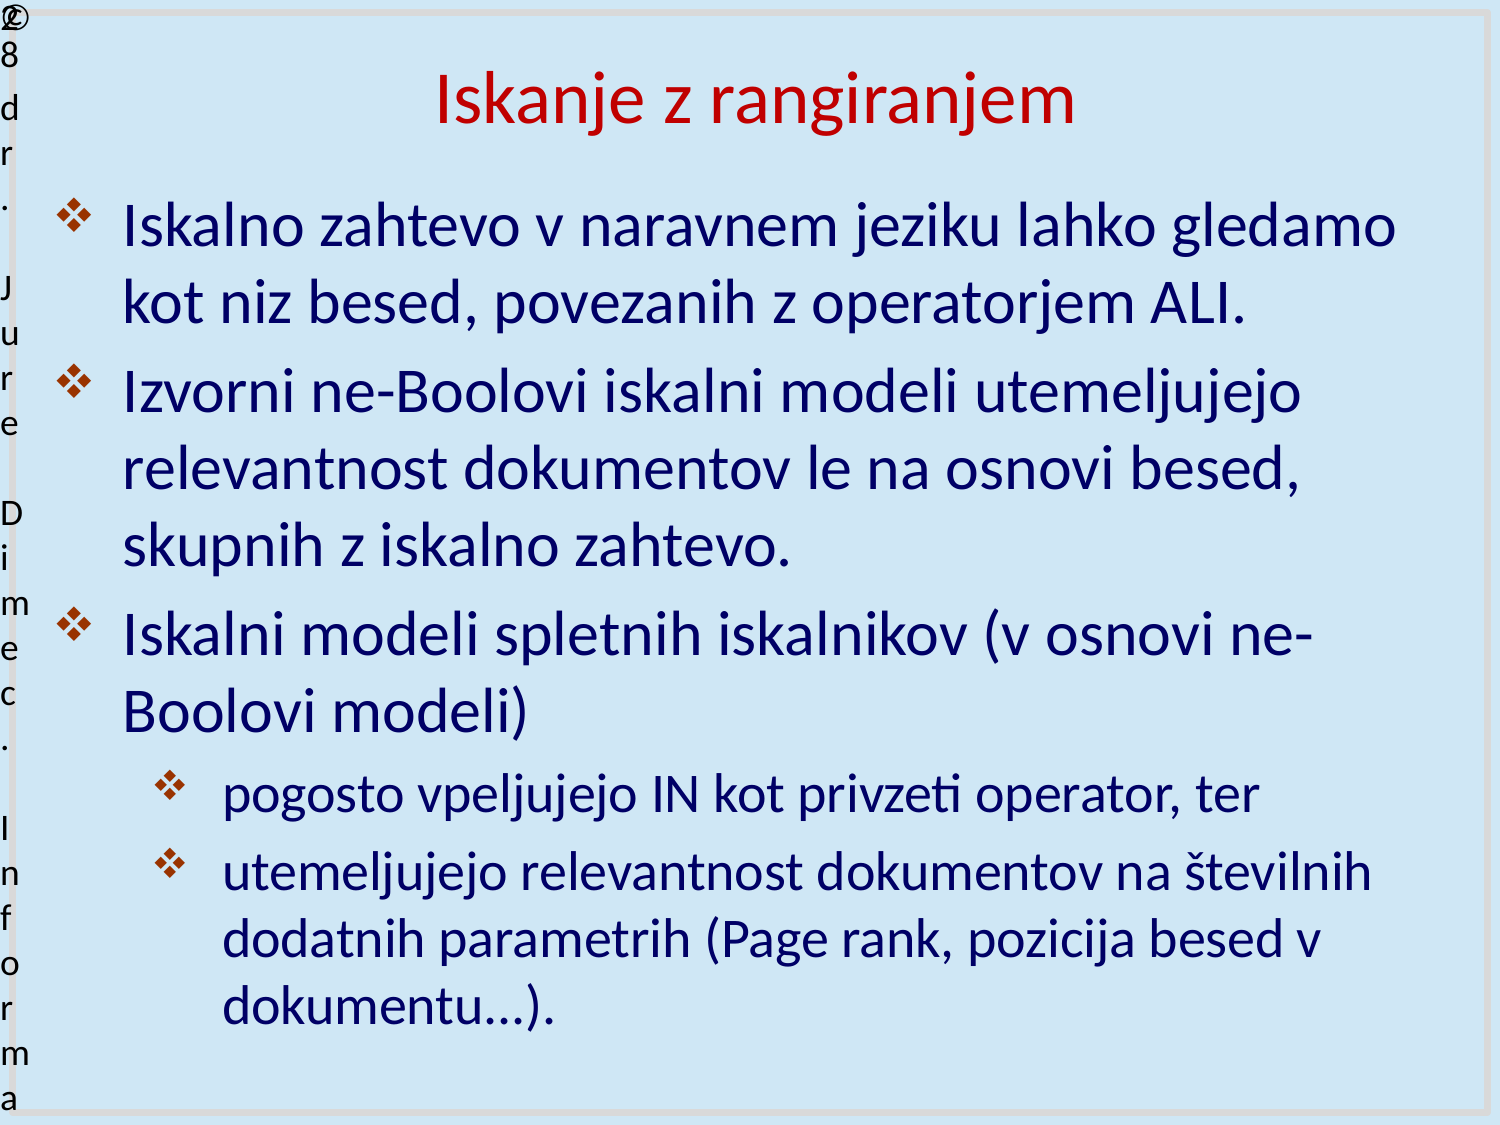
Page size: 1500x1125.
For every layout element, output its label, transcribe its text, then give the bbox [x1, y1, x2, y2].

title Iskanje z rangiranjem [37, 37, 1475, 150]
list Iskalno zahtevo v naravnem jeziku lahko gledamo kot niz besed, povezanih z operatorjem ALI. Izvorni ne-Boolovi iskalni modeli utemeljujejo relevantnost dokumentov le na osnovi besed, skupnih z iskalno zahtevo. Iskalni modeli spletnih iskalnikov (v osnovi ne-Boolovi modeli) pogosto vpeljujejo IN kot privzeti operator, ter utemeljujejo relevantnost dokumentov na številnih dodatnih parametrih (Page rank, pozicija besed v dokumentu...). [37, 174, 1475, 1050]
